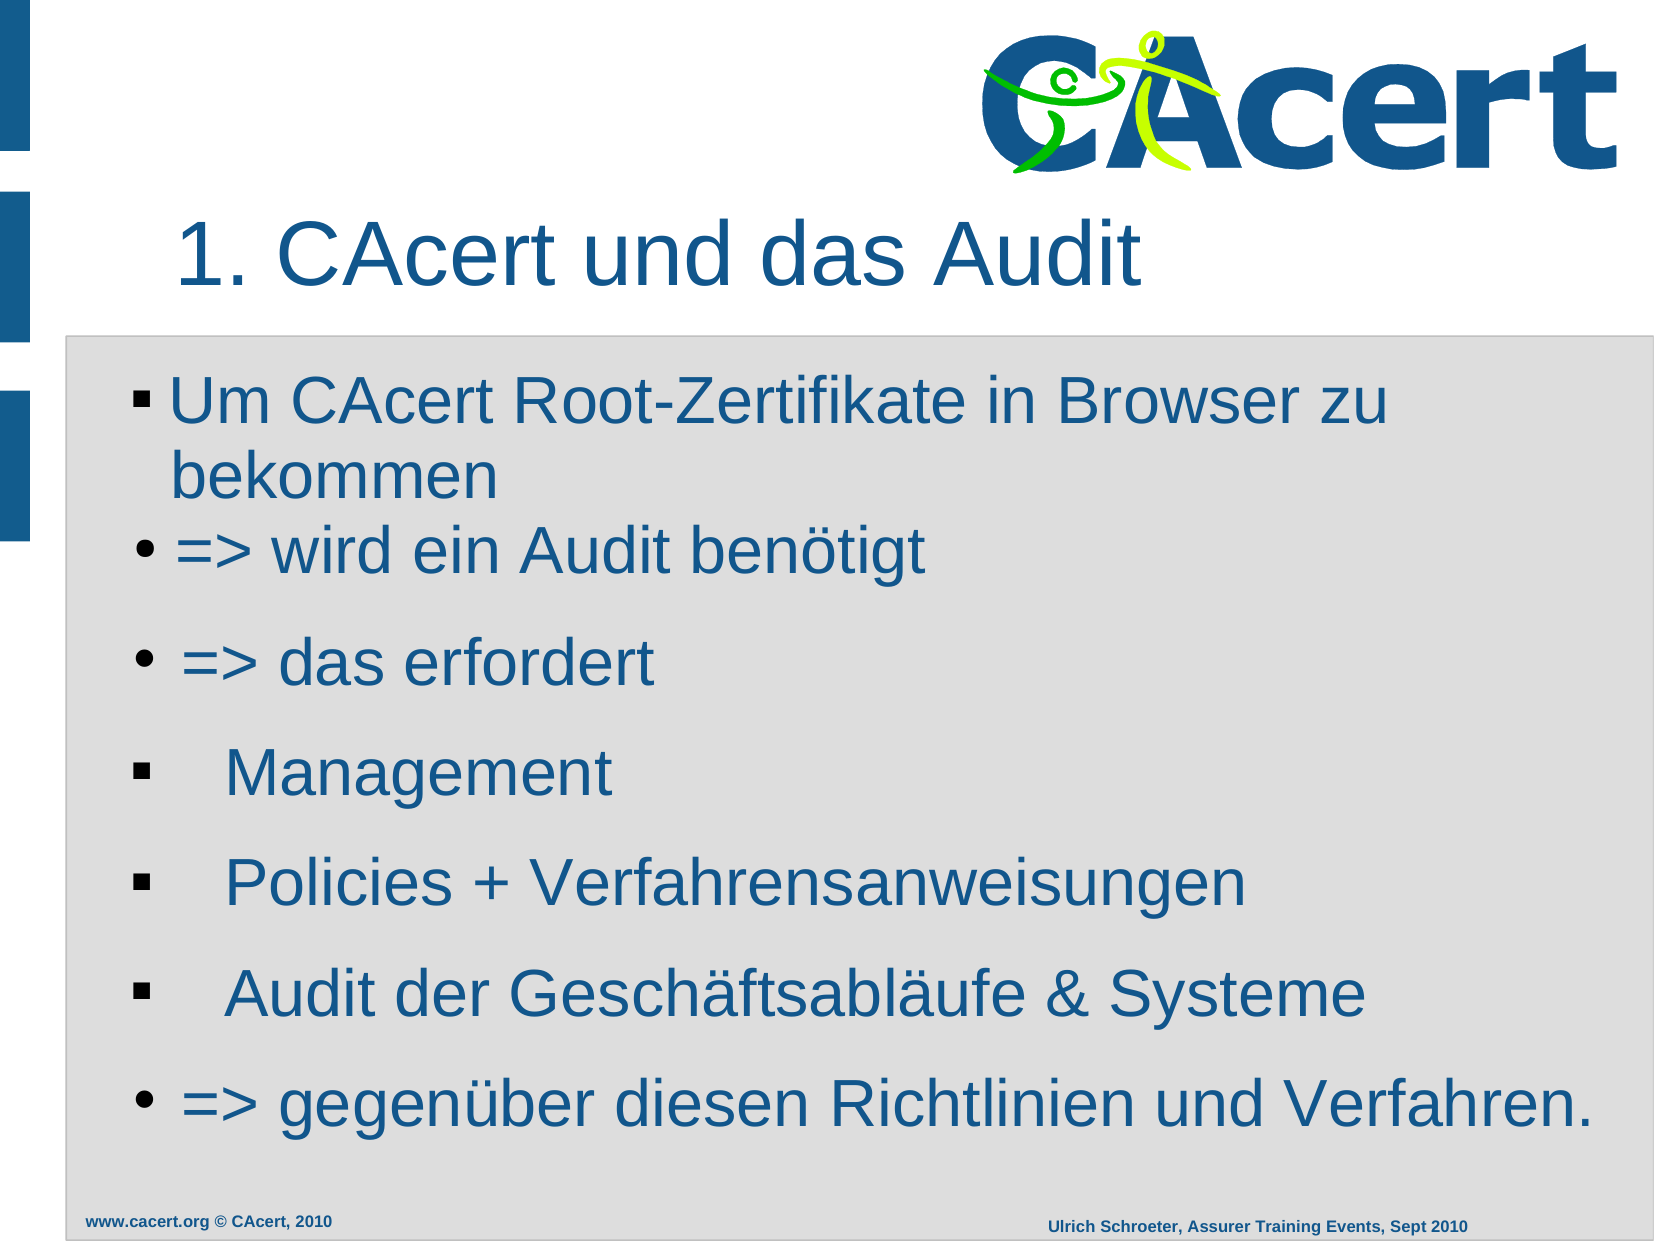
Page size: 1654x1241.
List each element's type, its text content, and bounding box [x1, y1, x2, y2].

text_box Um CAcert Root-Zertifikate in Browser zu bekommen => wird ein Audit benötigt => das erfordert Management Policies + Verfahrensanweisungen Audit der Geschäftsabläufe & Systeme => gegenüber diesen Richtlinien und Verfahren. [118, 355, 1604, 1149]
text_box 1. CAcert und das Audit [118, 195, 1148, 313]
